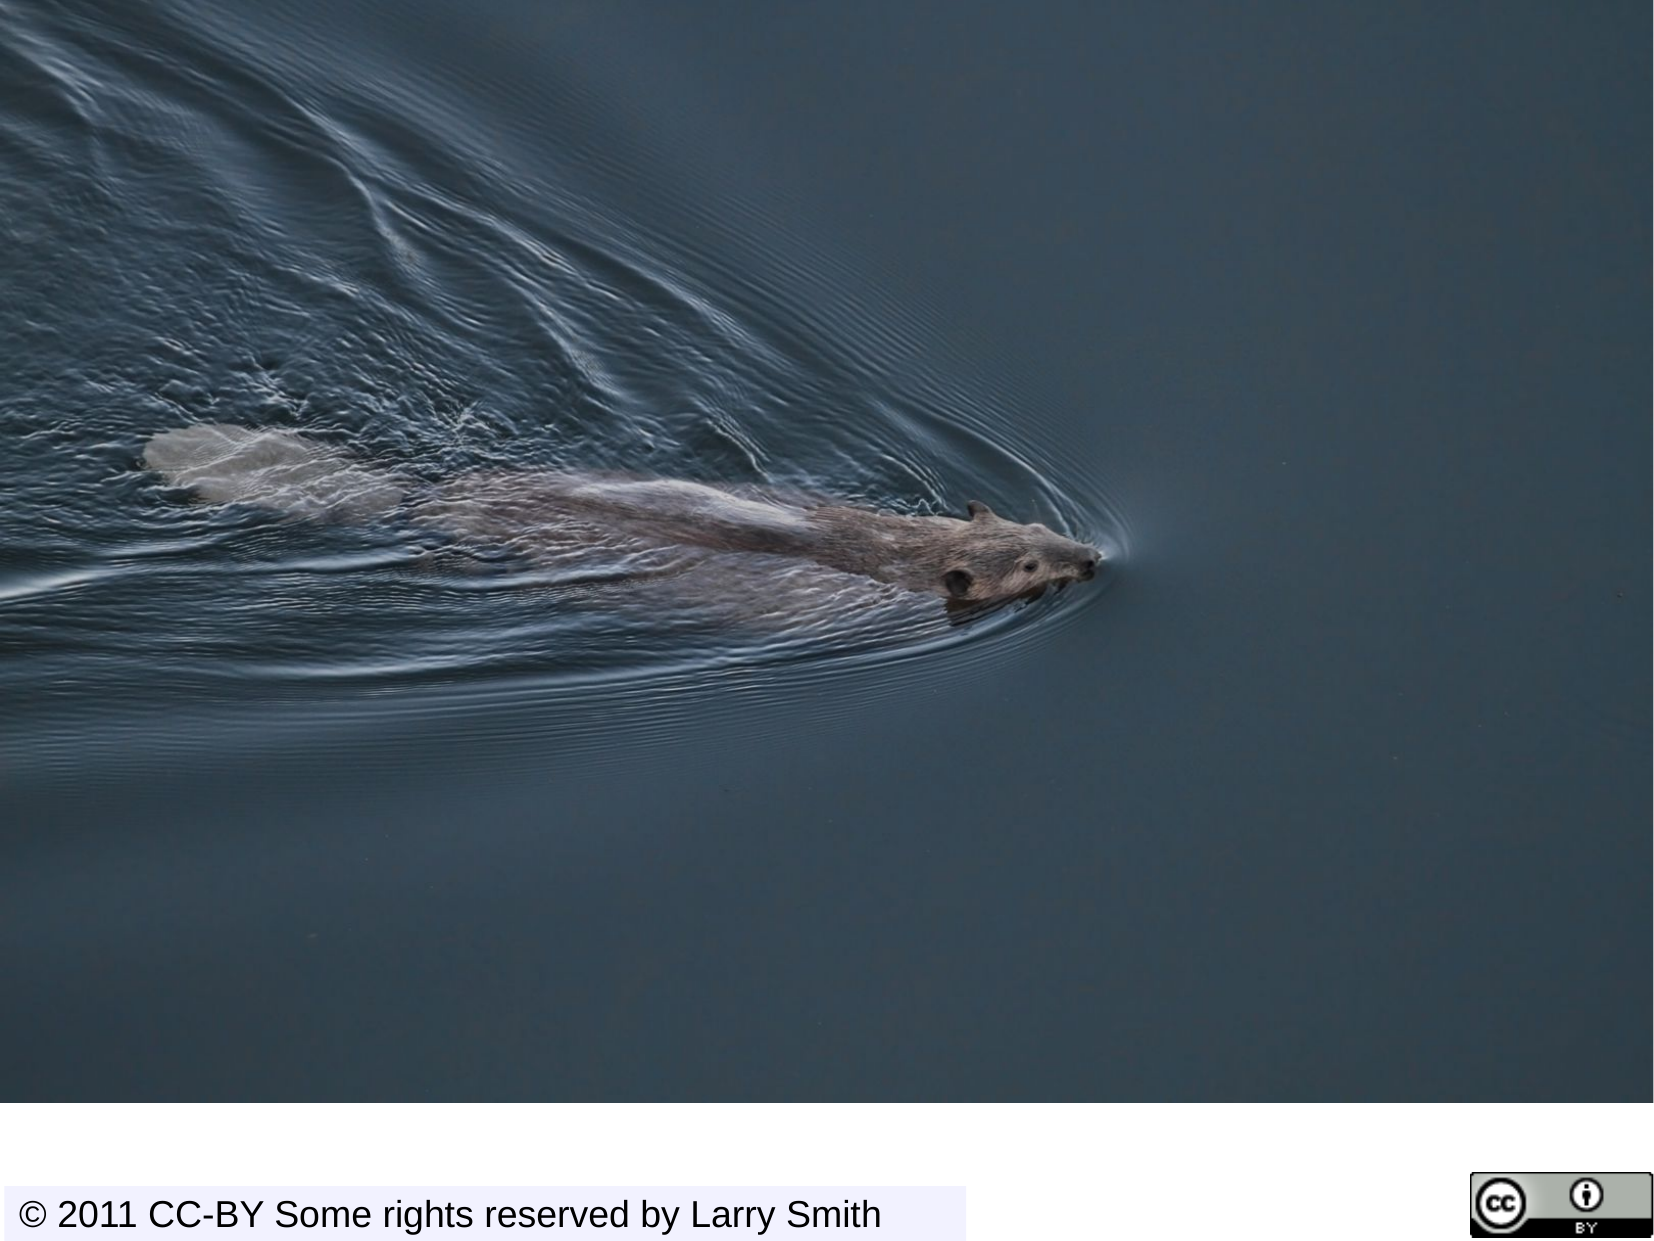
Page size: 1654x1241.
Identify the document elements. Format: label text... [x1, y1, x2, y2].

picture [1470, 1172, 1654, 1238]
text_box © 2011 CC-BY Some rights reserved by Larry Smith [4, 1186, 967, 1241]
picture [0, 0, 1654, 1103]
